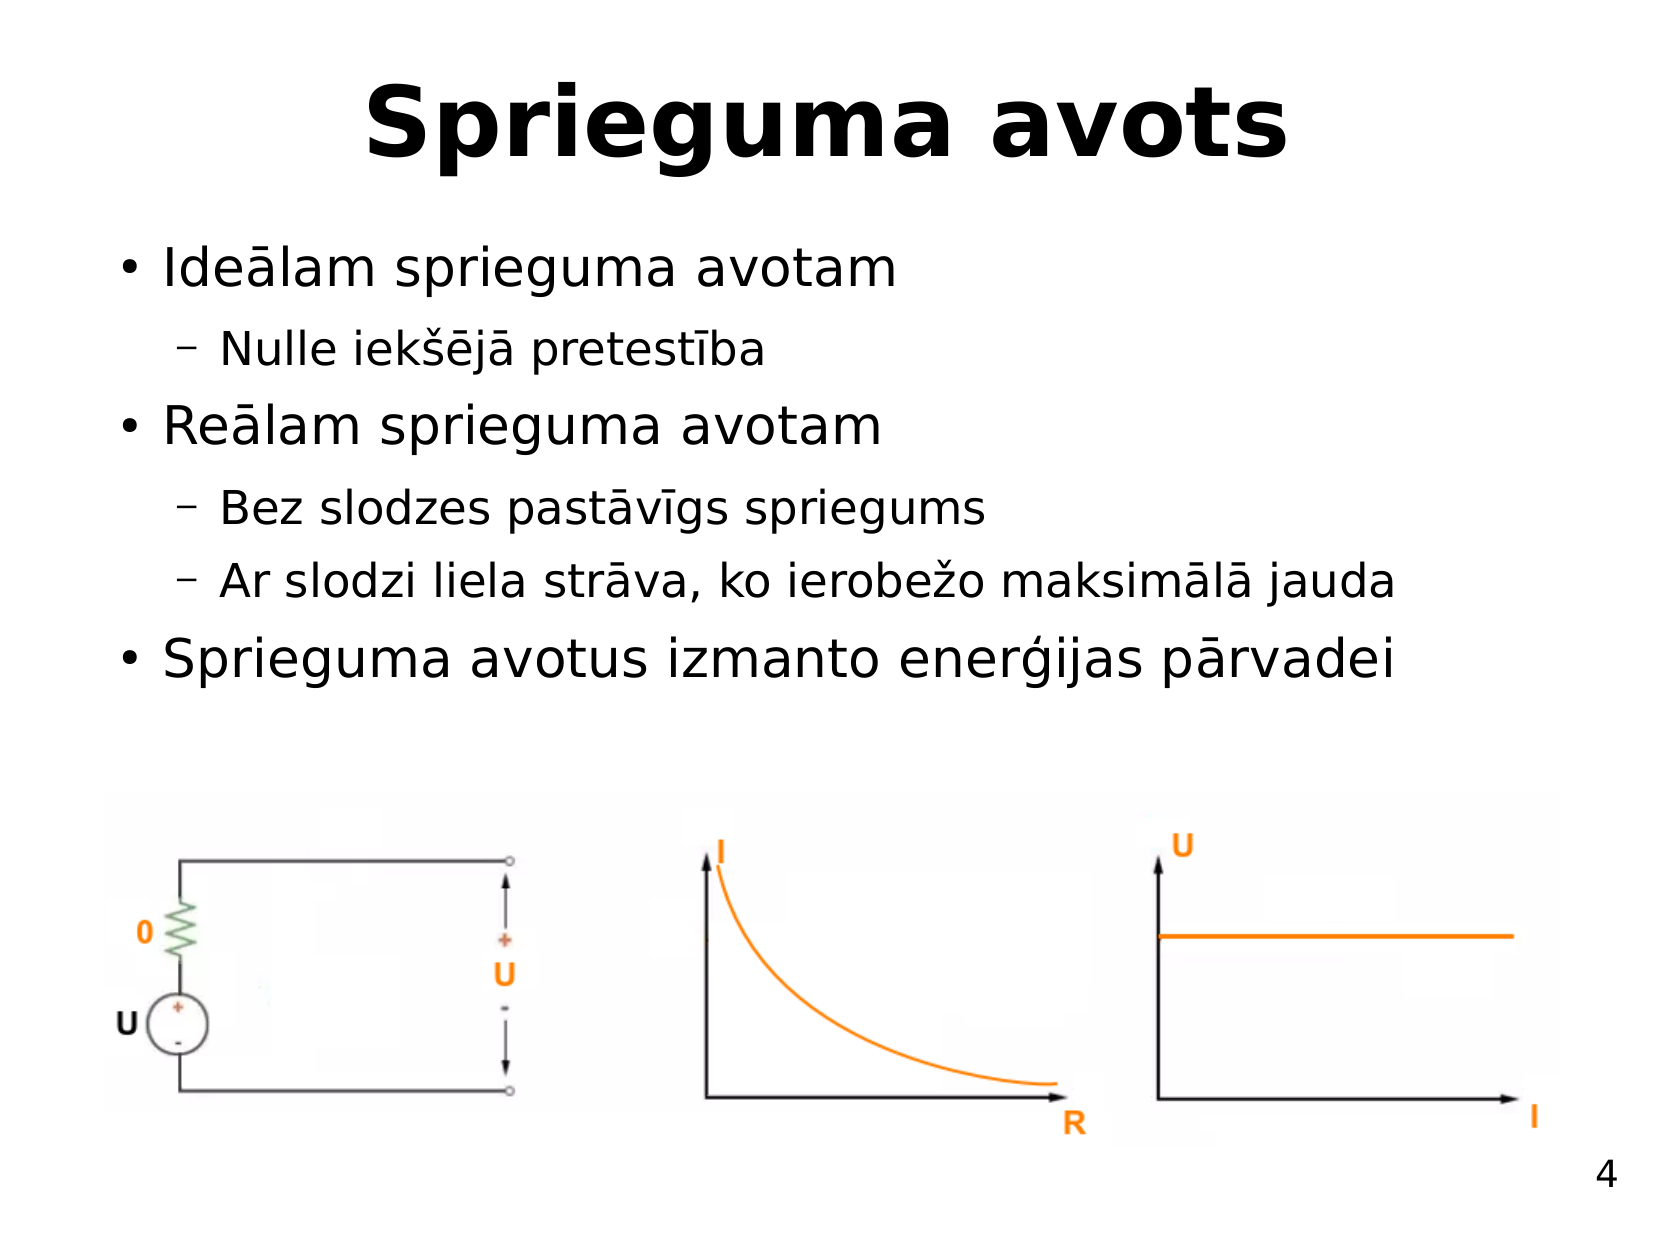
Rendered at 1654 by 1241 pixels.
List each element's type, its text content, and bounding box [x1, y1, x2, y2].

list Ideālam sprieguma avotam Nulle iekšējā pretestība Reālam sprieguma avotam Bez slodzes pastāvīgs spriegums Ar slodzi liela strāva, ko ierobežo maksimālā jauda Sprieguma avotus izmanto enerģijas pārvadei [106, 236, 1562, 695]
title Sprieguma avots [82, 49, 1571, 196]
picture [103, 791, 1560, 1147]
